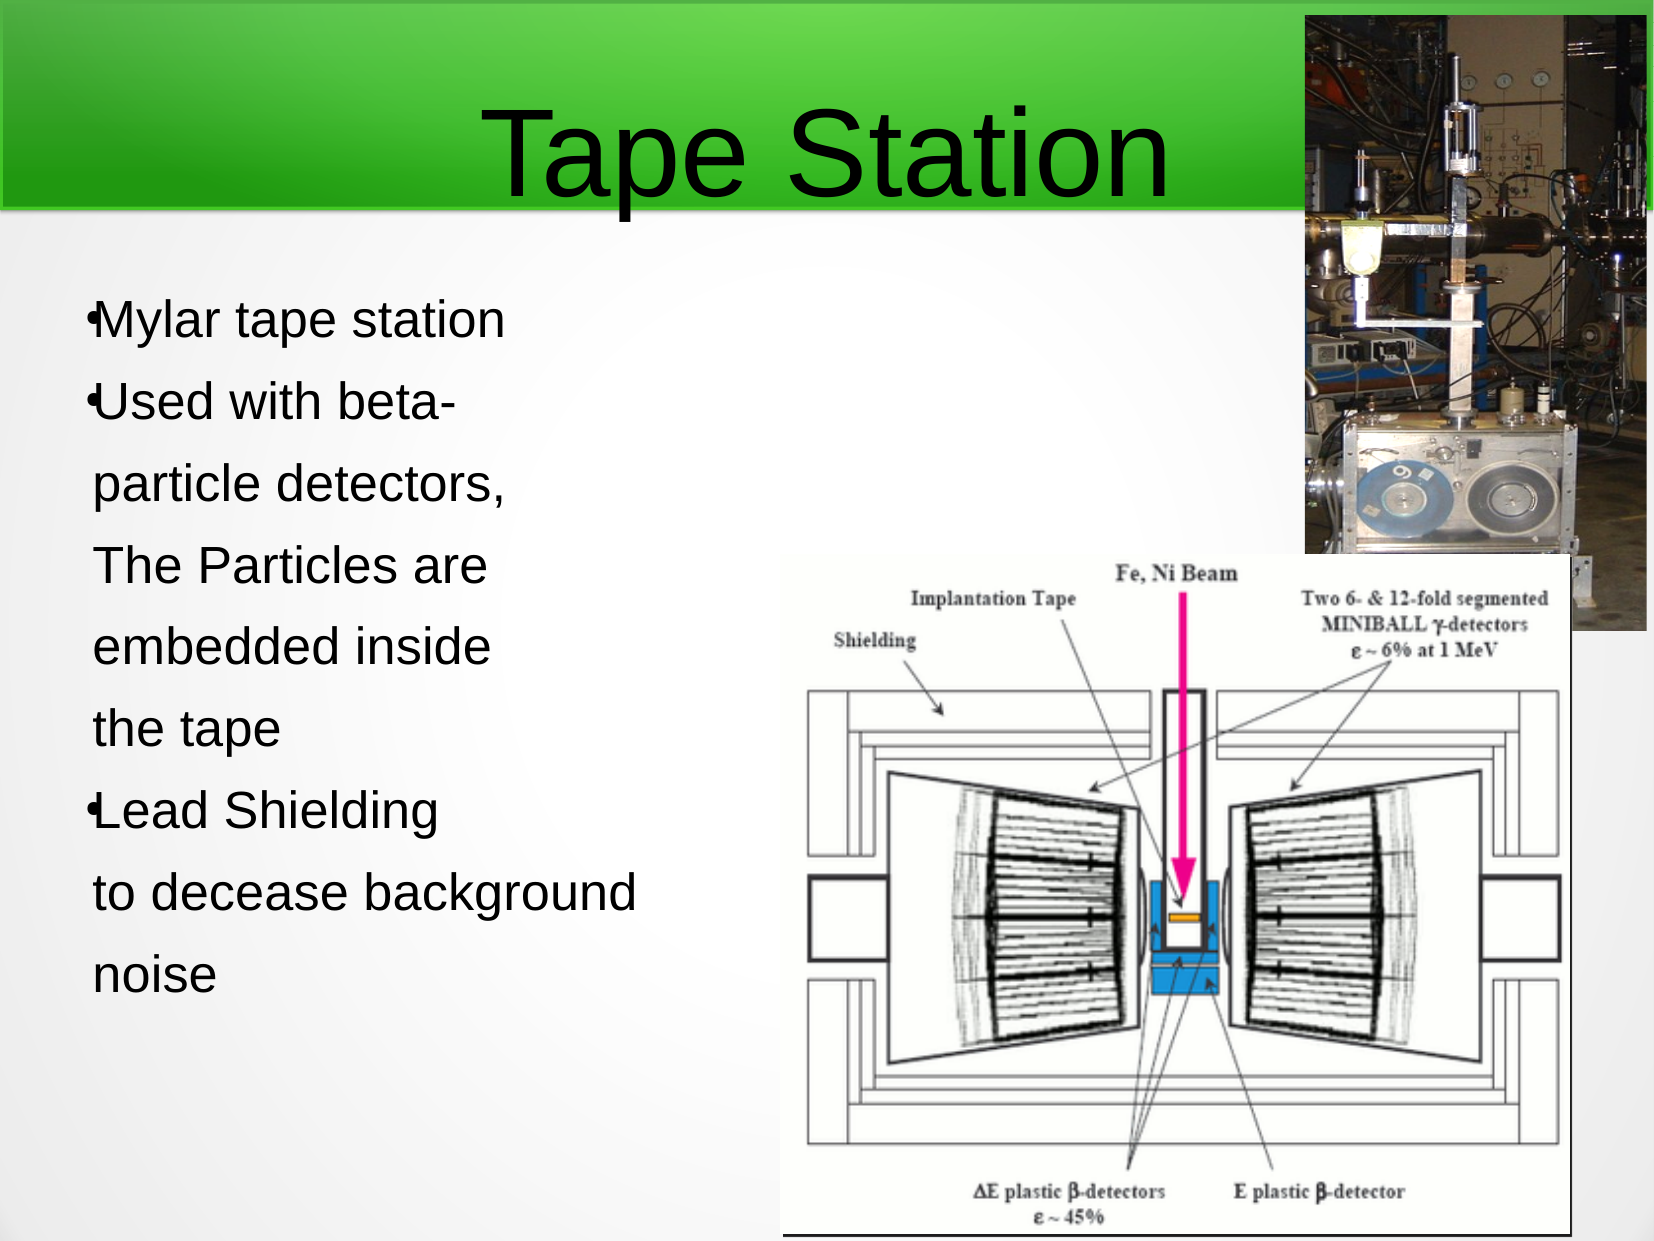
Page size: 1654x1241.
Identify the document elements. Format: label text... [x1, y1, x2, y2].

title Tape Station [82, 49, 1304, 257]
picture [780, 15, 1647, 1235]
list Mylar tape station Used with beta- particle detectors, The Particles are embedded inside the tape Lead Shielding to decease background noise [82, 290, 1304, 1010]
